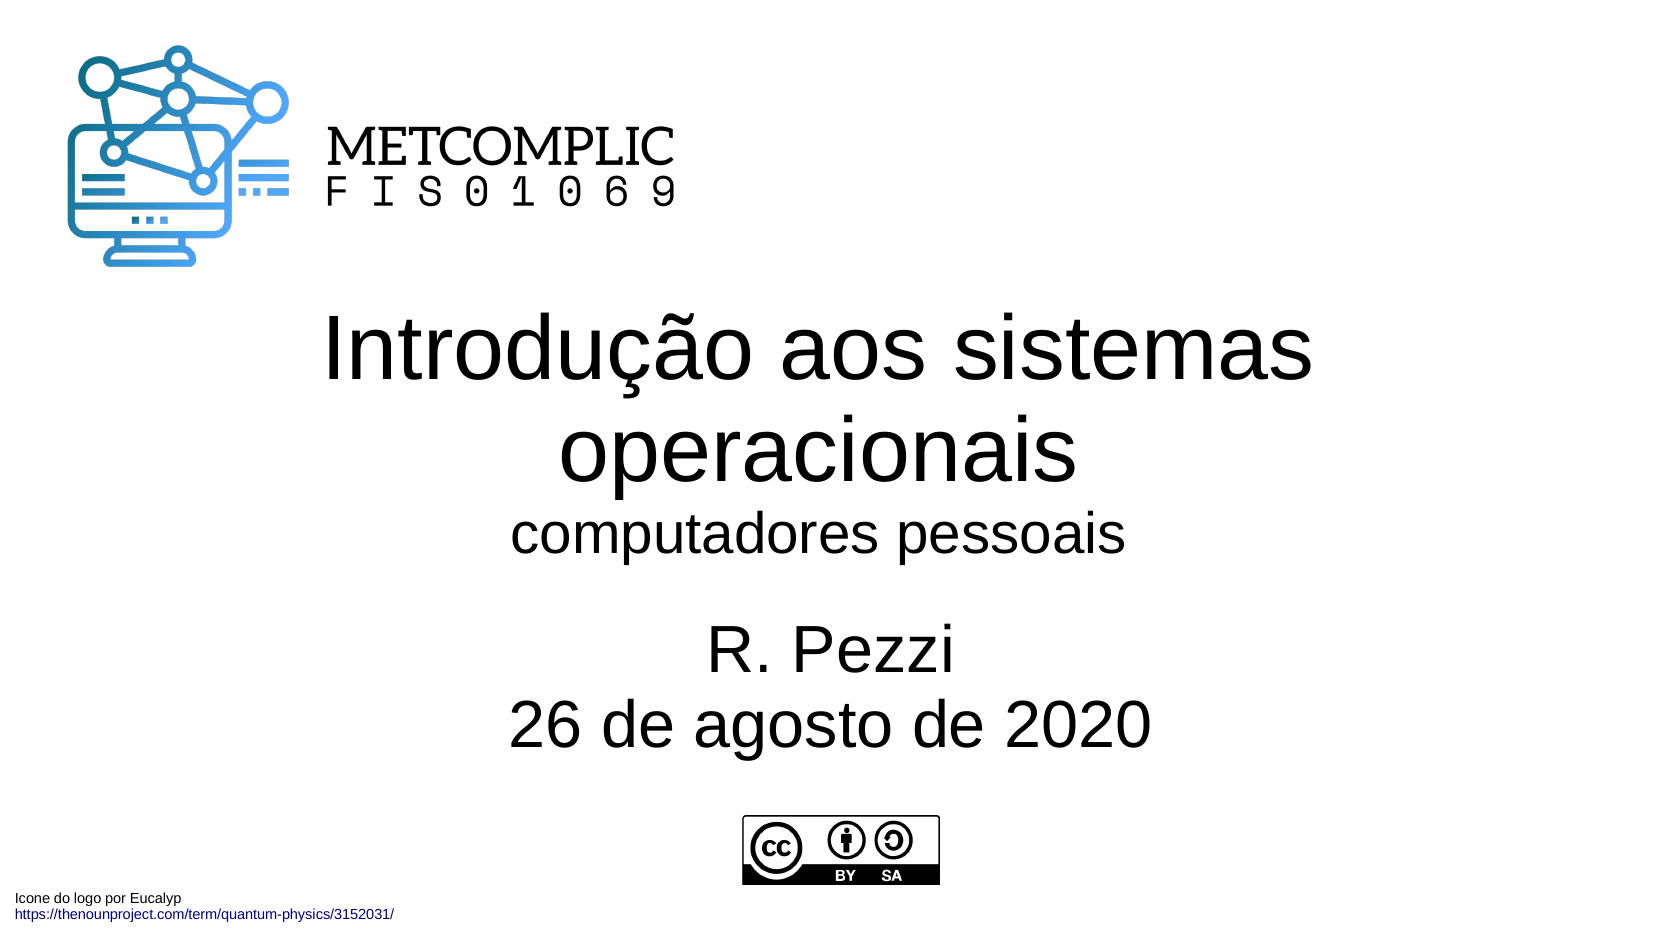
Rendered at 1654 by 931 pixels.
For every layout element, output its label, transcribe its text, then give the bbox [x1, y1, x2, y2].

picture [742, 815, 940, 885]
picture [54, 39, 691, 271]
subtitle R. Pezzi 26 de agosto de 2020 [86, 532, 1576, 841]
text_box Icone do logo por Eucalyp https://thenounproject.com/term/quantum-physics/3152031/ [0, 882, 416, 931]
title Introdução aos sistemas operacionais computadores pessoais [75, 277, 1564, 586]
